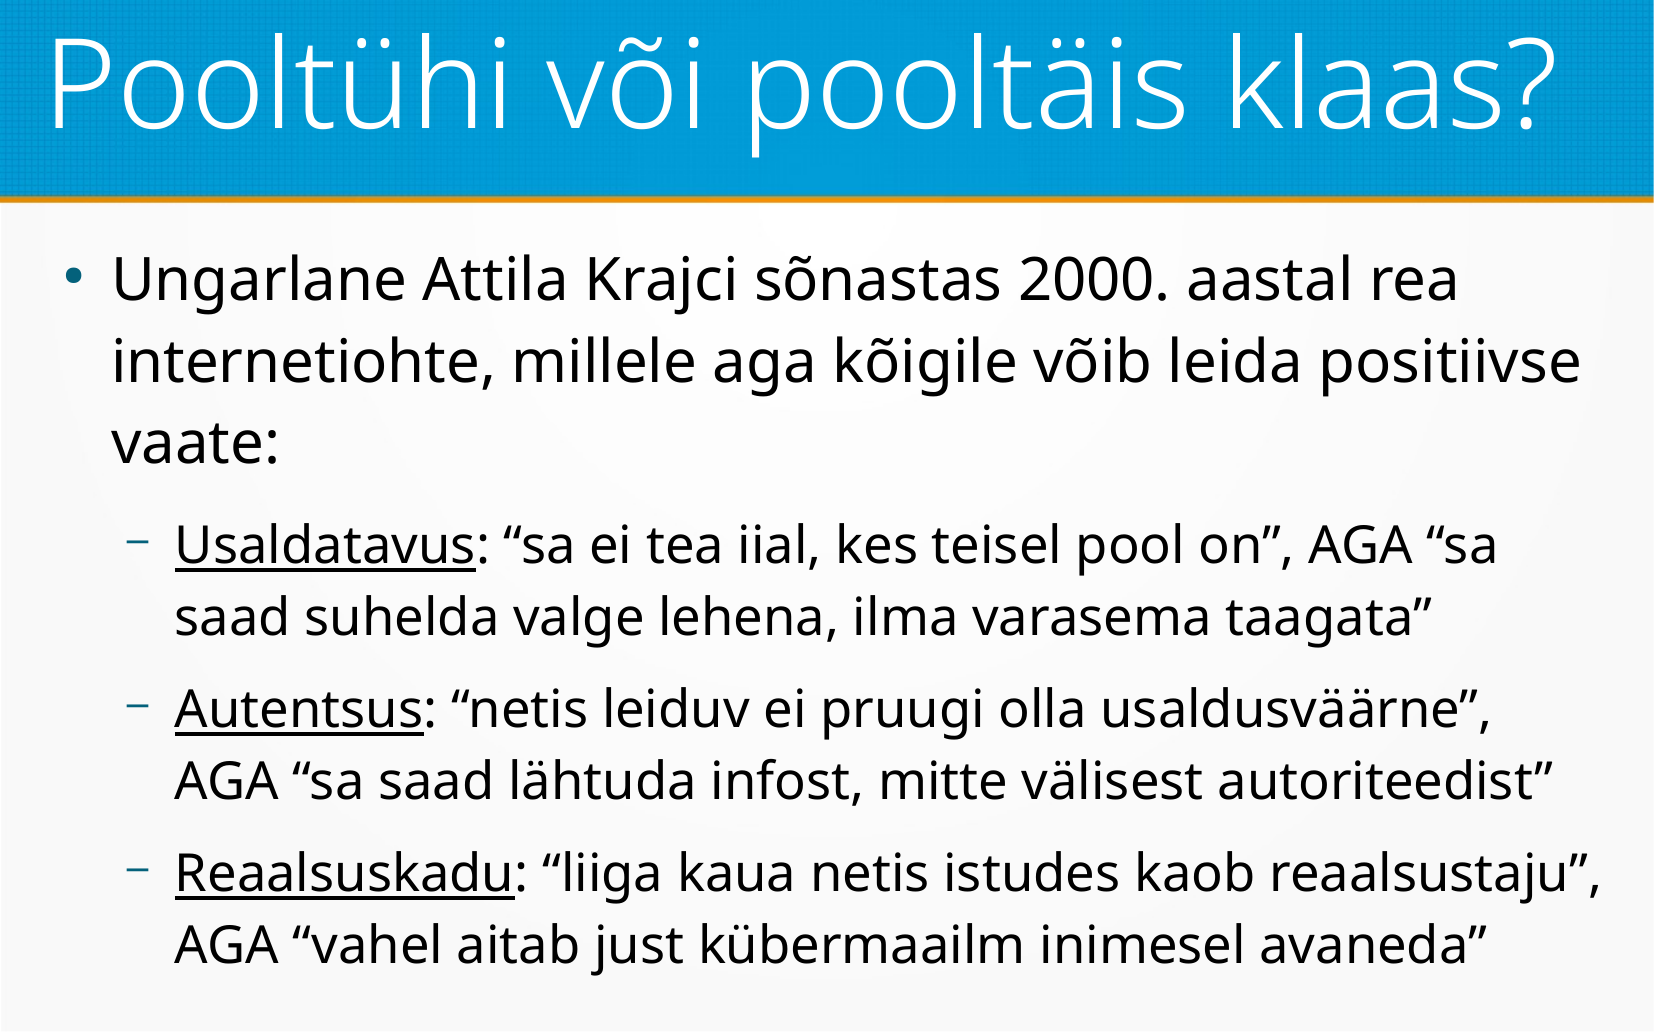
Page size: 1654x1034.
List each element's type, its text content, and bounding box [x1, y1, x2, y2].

list Ungarlane Attila Krajci sõnastas 2000. aastal rea internetiohte, millele aga kõigile võib leida positiivse vaate: Usaldatavus: “sa ei tea iial, kes teisel pool on”, AGA “sa saad suhelda valge lehena, ilma varasema taagata” Autentsus: “netis leiduv ei pruugi olla usaldusväärne”, AGA “sa saad lähtuda infost, mitte välisest autoriteedist” Reaalsuskadu: “liiga kaua netis istudes kaob reaalsustaju”, AGA “vahel aitab just kübermaailm inimesel avaneda” [47, 236, 1607, 1002]
picture [0, 195, 1654, 1034]
title Pooltühi või pooltäis klaas? [43, 0, 1619, 166]
